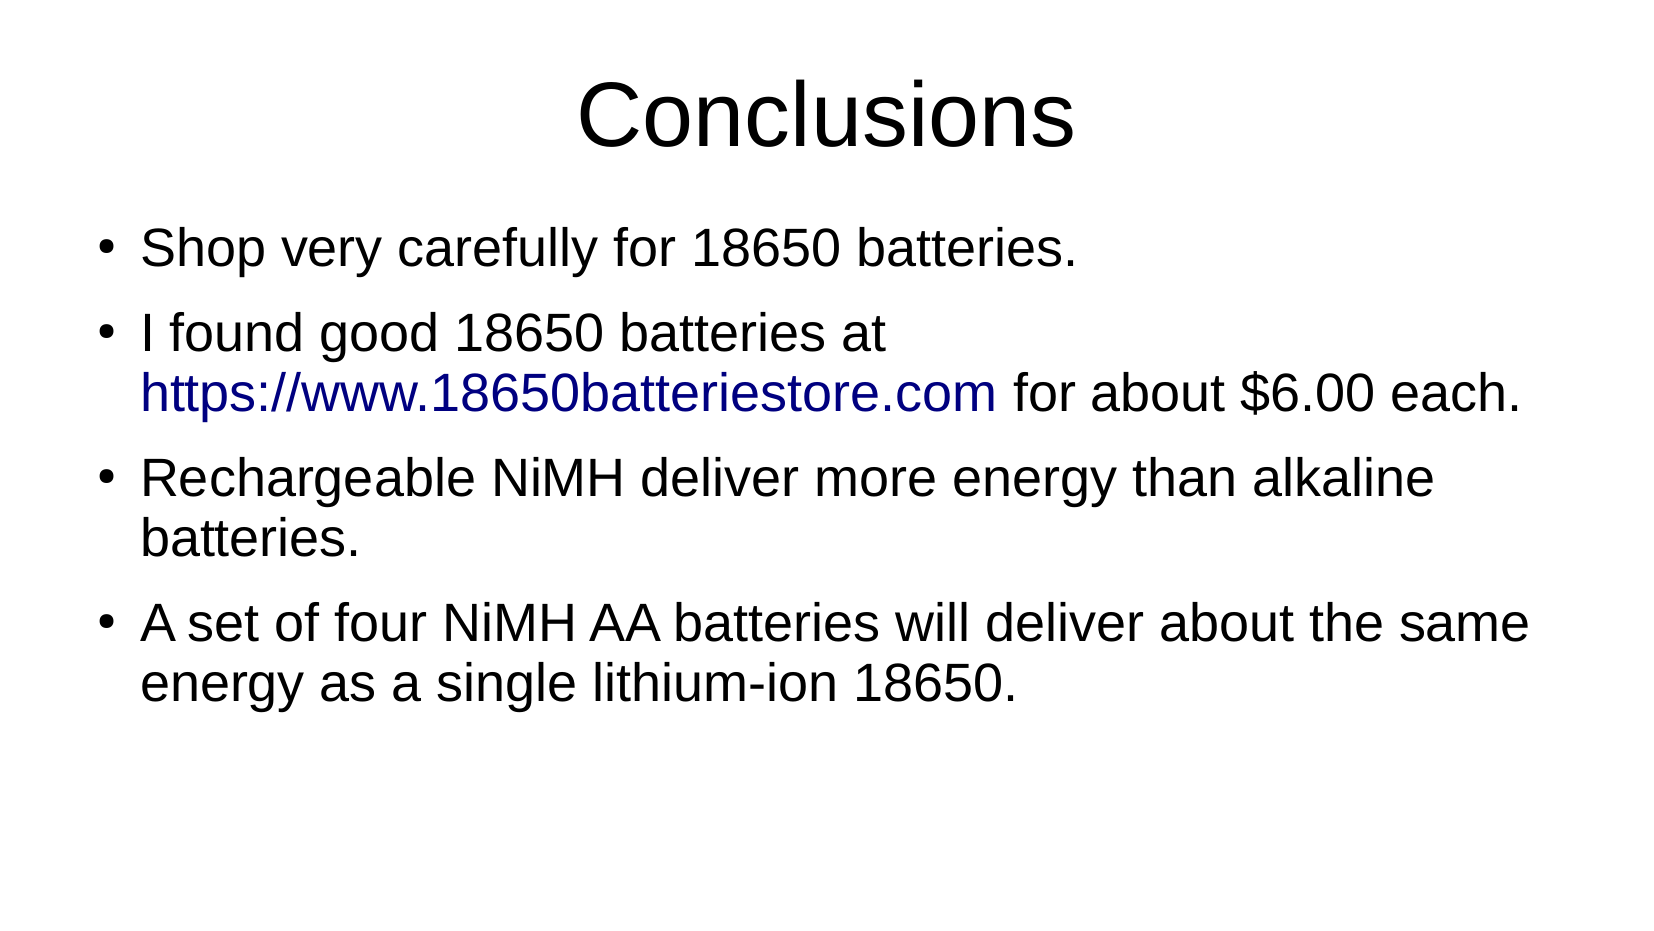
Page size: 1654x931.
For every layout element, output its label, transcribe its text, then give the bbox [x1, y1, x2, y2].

list Shop very carefully for 18650 batteries. I found good 18650 batteries at https://www.18650batteriestore.com for about $6.00 each. Rechargeable NiMH deliver more energy than alkaline batteries. A set of four NiMH AA batteries will deliver about the same energy as a single lithium-ion 18650. [82, 217, 1571, 758]
title Conclusions [82, 37, 1571, 193]
